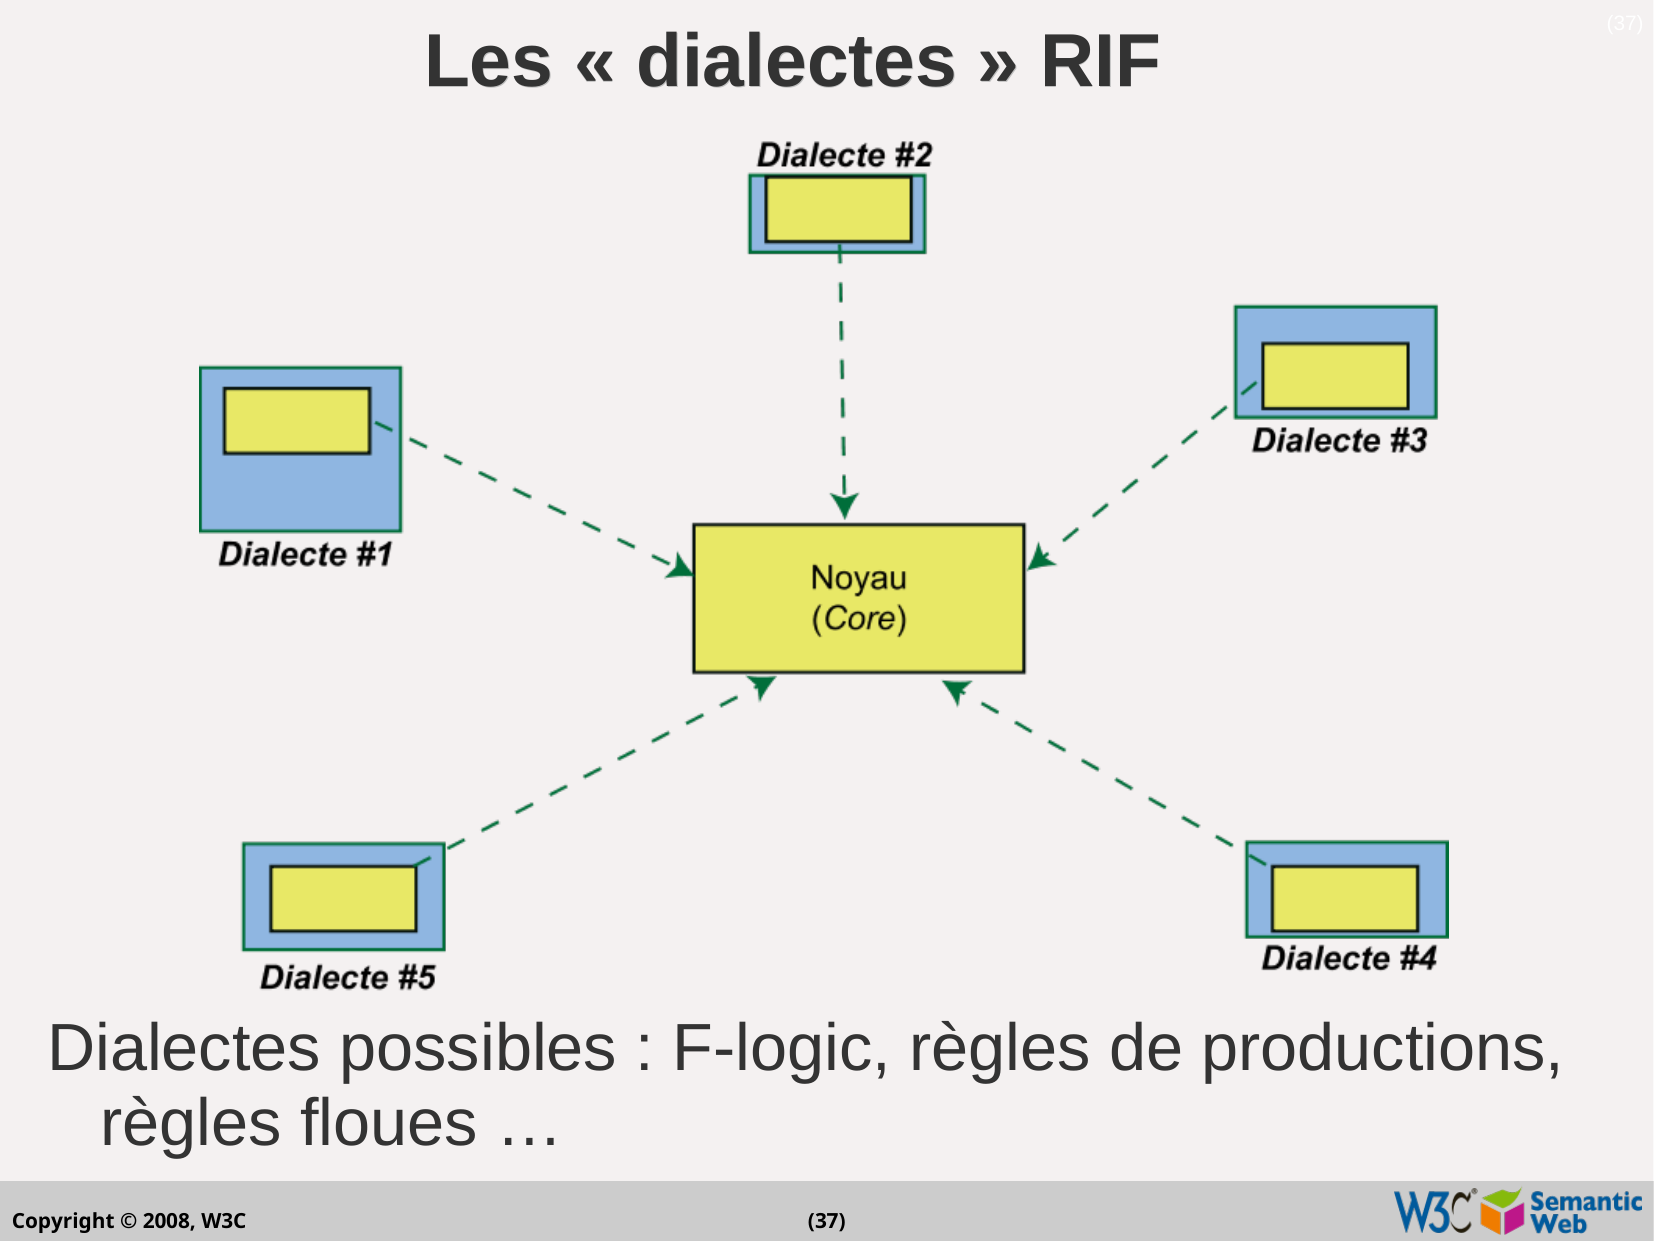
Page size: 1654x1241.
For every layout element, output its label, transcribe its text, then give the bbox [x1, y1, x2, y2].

picture [1394, 1185, 1642, 1235]
picture [199, 137, 1449, 1003]
title Les « dialectes » RIF [93, 0, 1493, 119]
list Dialectes possibles : F-logic, règles de productions, règles floues … [29, 1009, 1624, 1184]
